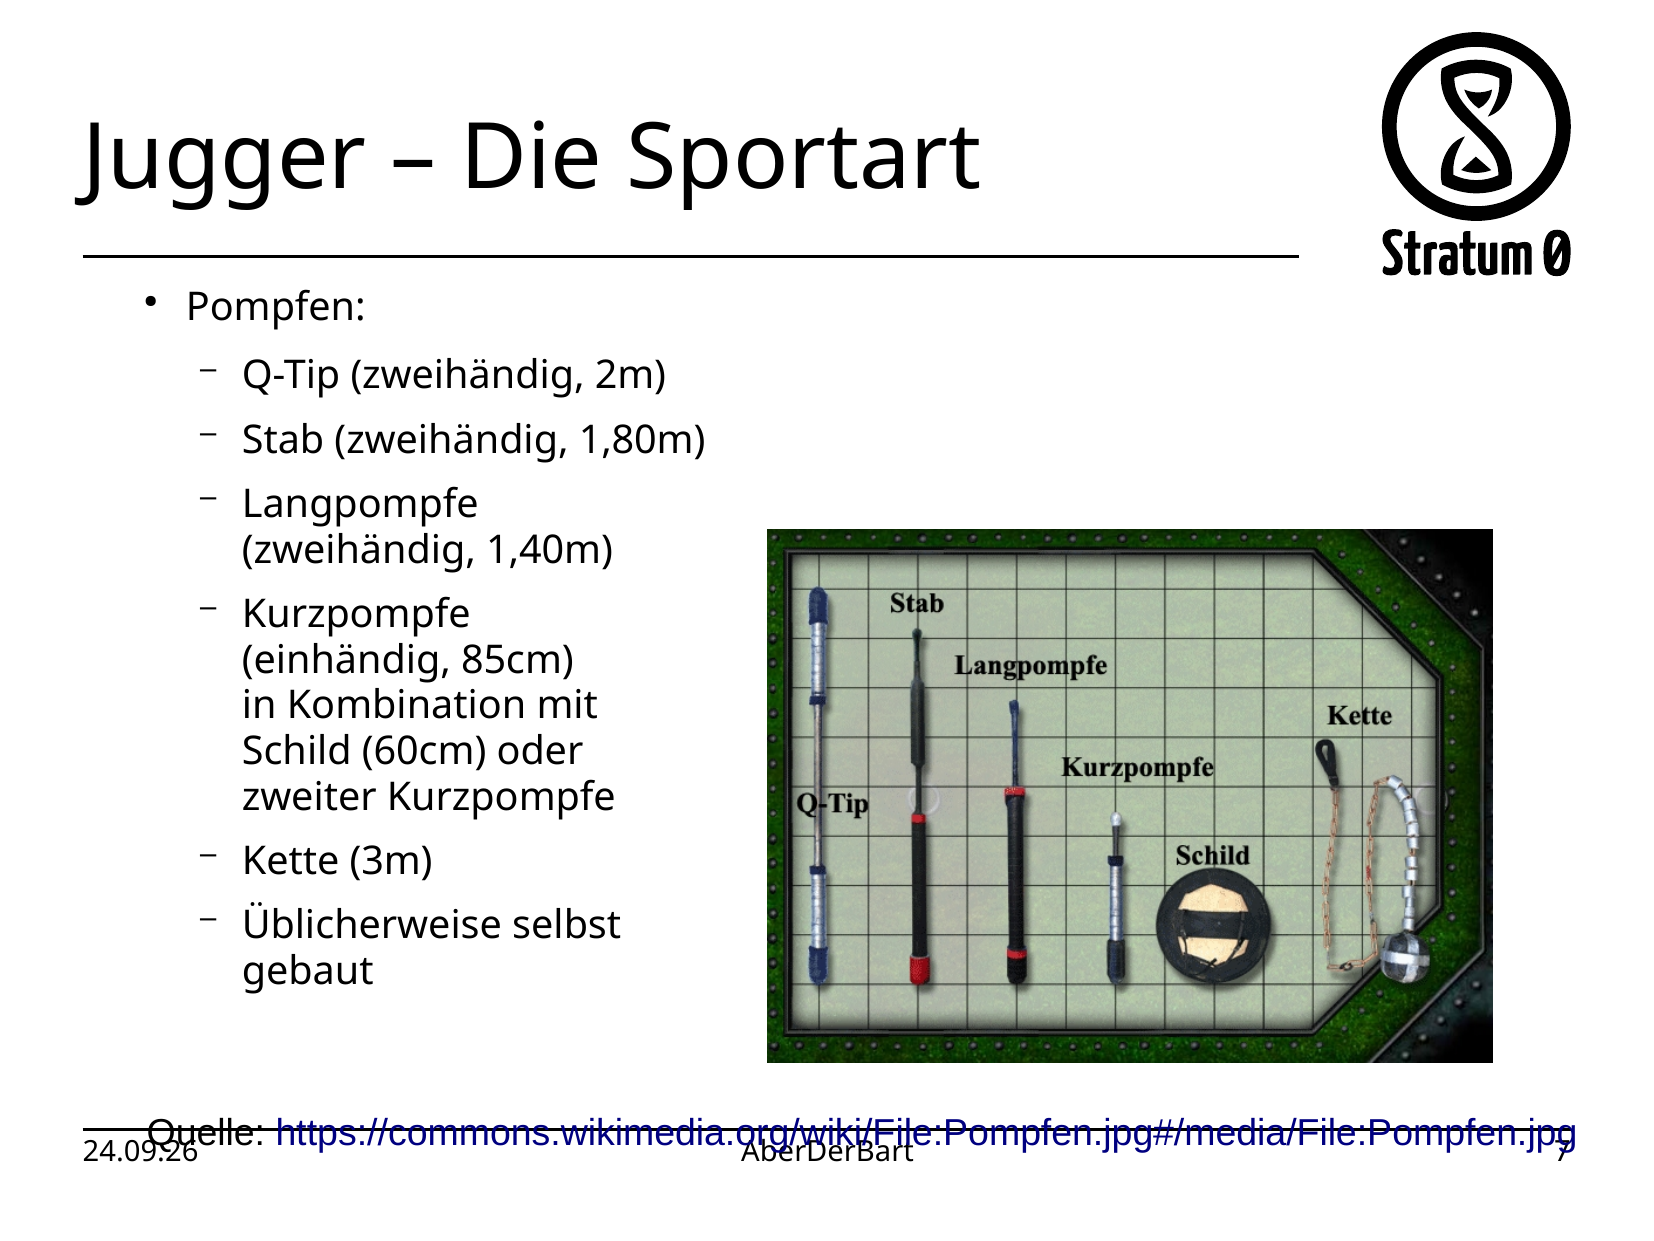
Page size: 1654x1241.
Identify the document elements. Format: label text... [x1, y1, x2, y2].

list Pompfen: Q-Tip (zweihändig, 2m) Stab (zweihändig, 1,80m) Langpompfe (zweihändig, 1,40m) Kurzpompfe (einhändig, 85cm) in Kombination mit Schild (60cm) oder zweiter Kurzpompfe Kette (3m) Üblicherweise selbst gebaut [129, 283, 1585, 1003]
picture [767, 529, 1493, 1063]
title Jugger – Die Sportart [82, 49, 1300, 257]
